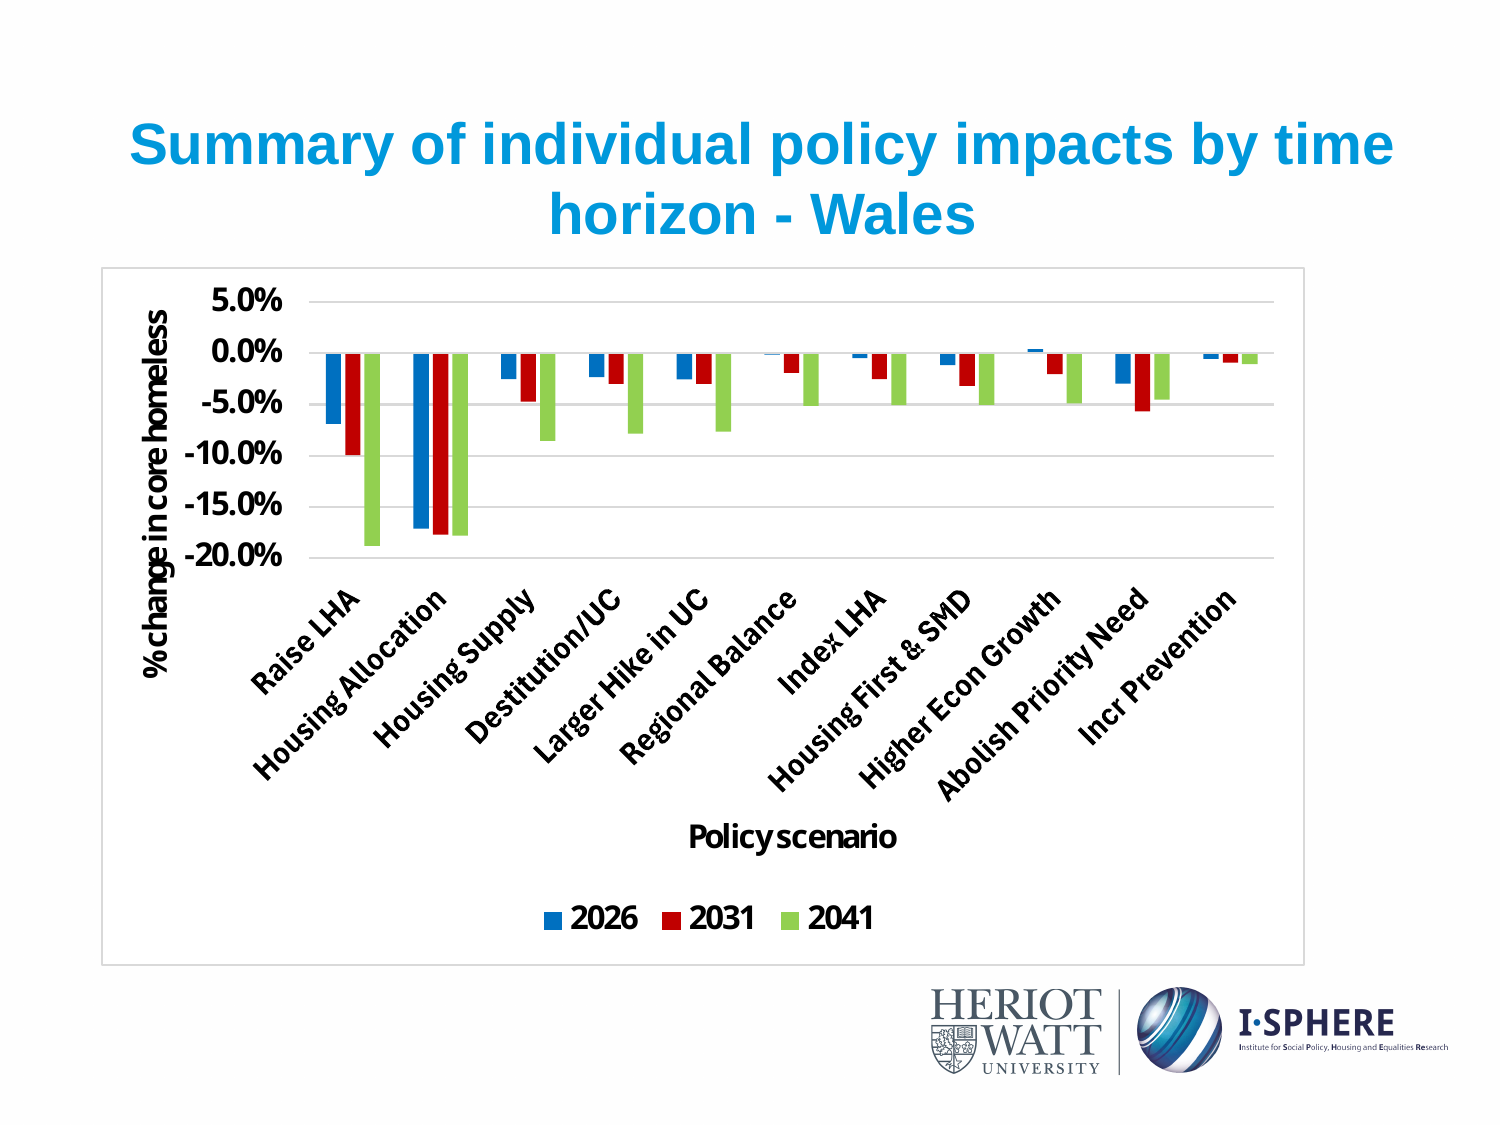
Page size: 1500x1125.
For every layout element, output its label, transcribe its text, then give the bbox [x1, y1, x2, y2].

title Summary of individual policy impacts by time horizon - Wales [100, 90, 1426, 254]
picture [100, 267, 1306, 966]
